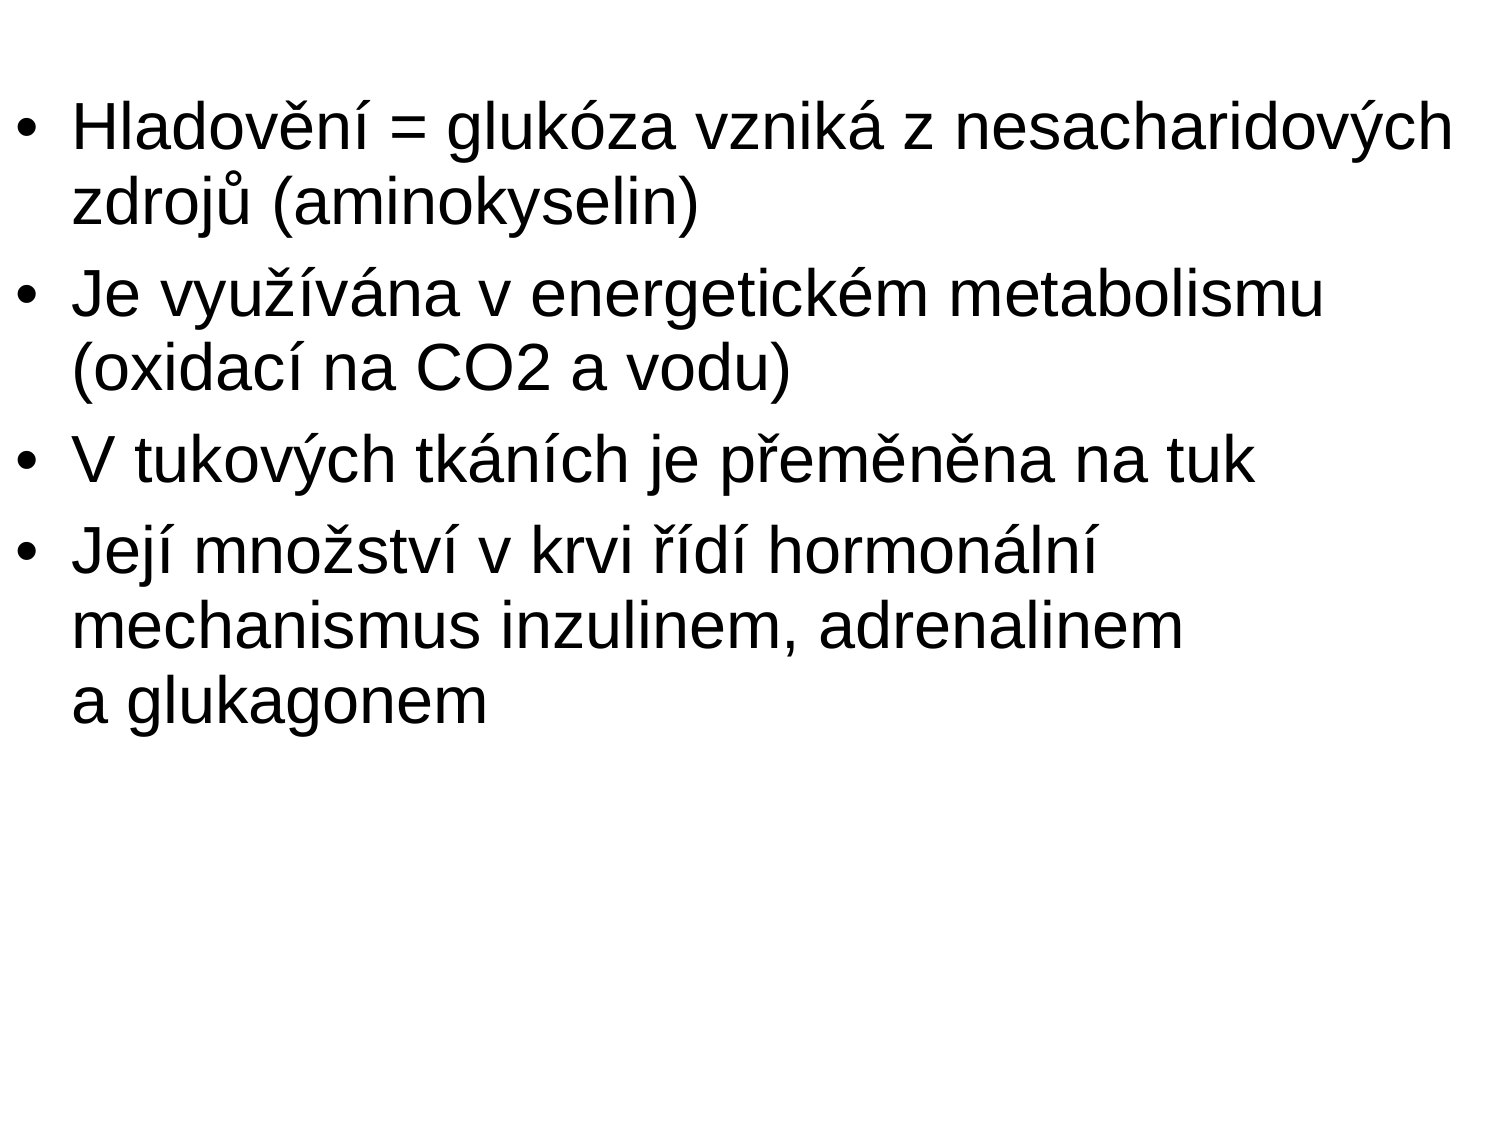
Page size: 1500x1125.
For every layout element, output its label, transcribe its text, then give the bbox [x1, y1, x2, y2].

list Hladovění = glukóza vzniká z nesacharidových zdrojů (aminokyselin) Je využívána v energetickém metabolismu (oxidací na CO2 a vodu) V tukových tkáních je přeměněna na tuk Její množství v krvi řídí hormonální mechanismus inzulinem, adrenalinem a glukagonem [0, 81, 1500, 1010]
